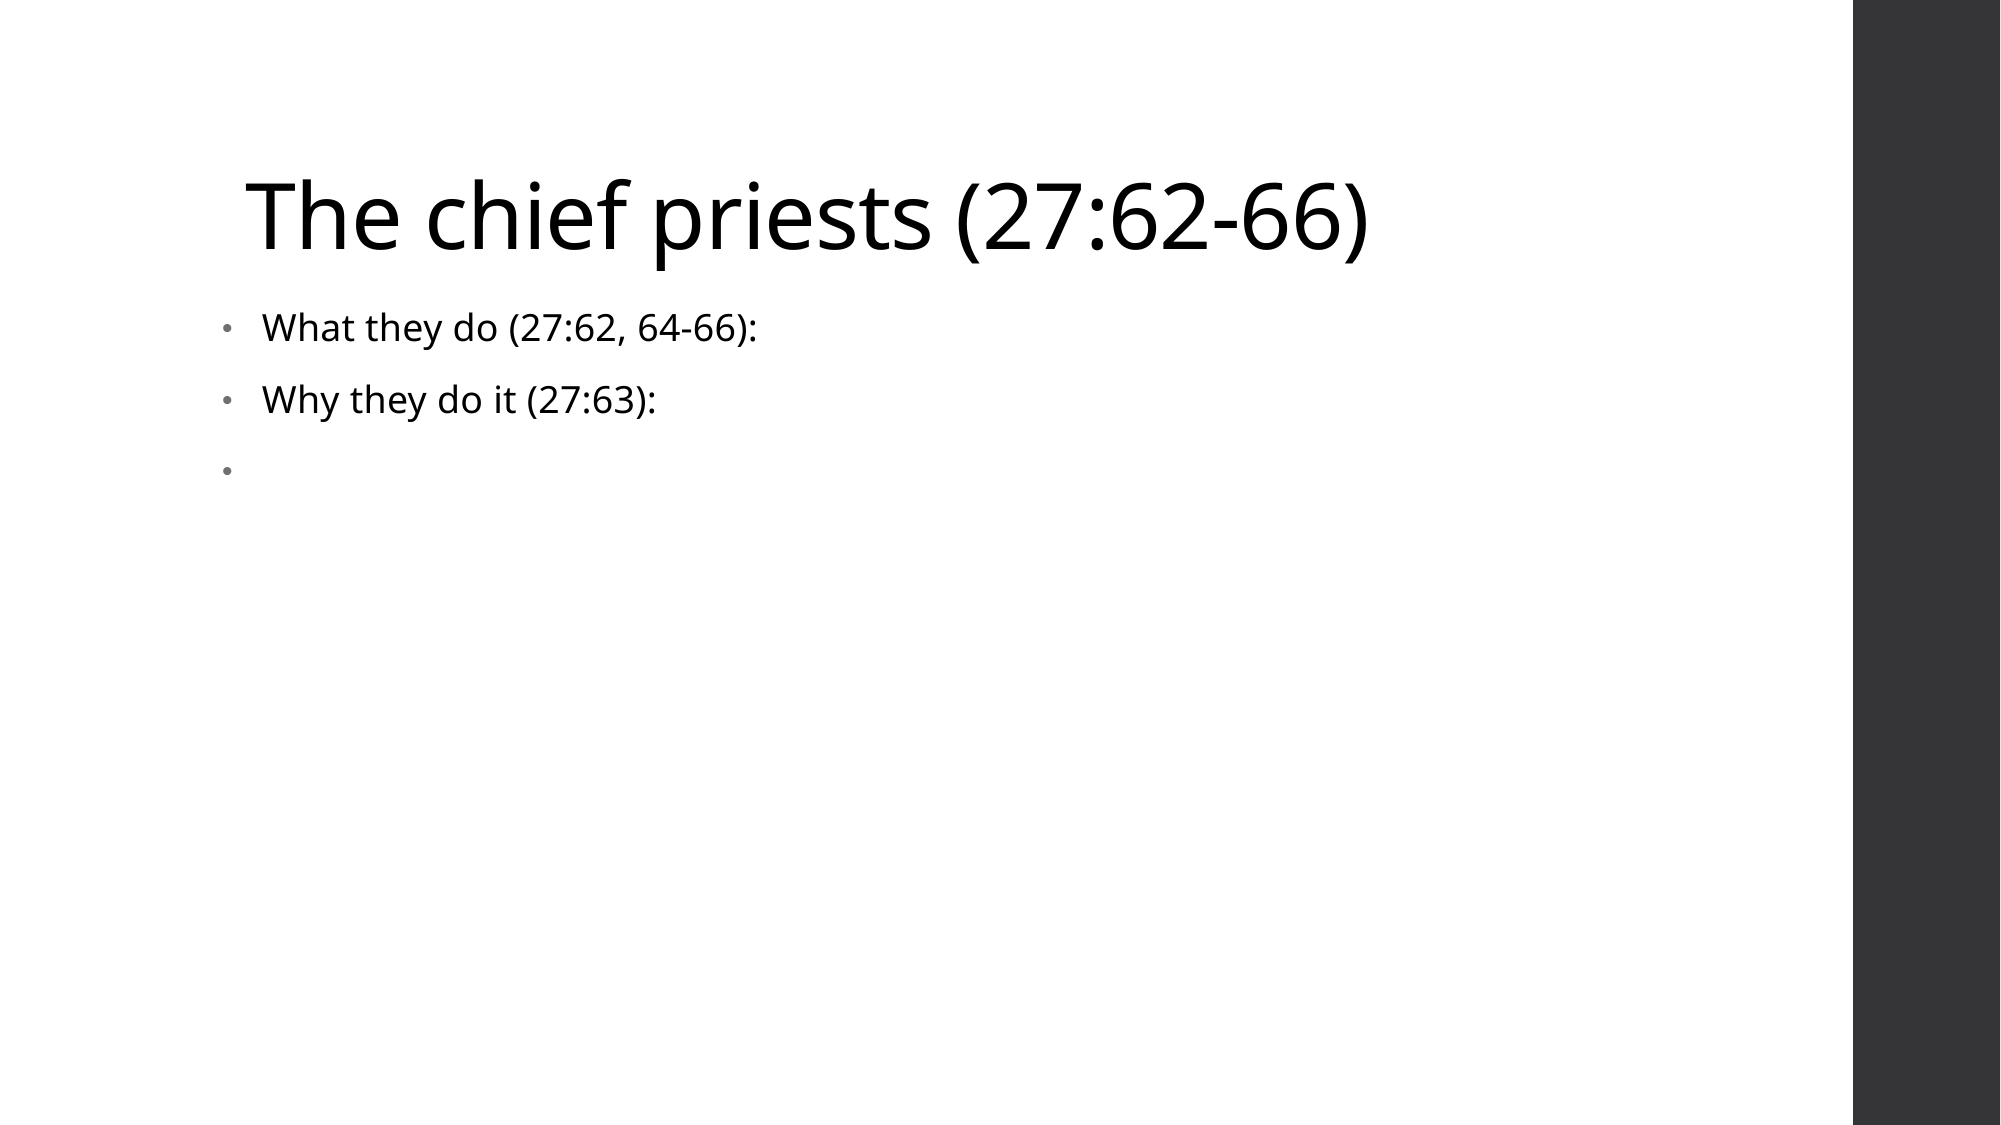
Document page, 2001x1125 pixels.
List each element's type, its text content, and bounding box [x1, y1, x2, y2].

title The chief priests (27:62-66) [206, 60, 1797, 278]
list What they do (27:62, 64-66): Why they do it (27:63): [206, 299, 1617, 1014]
